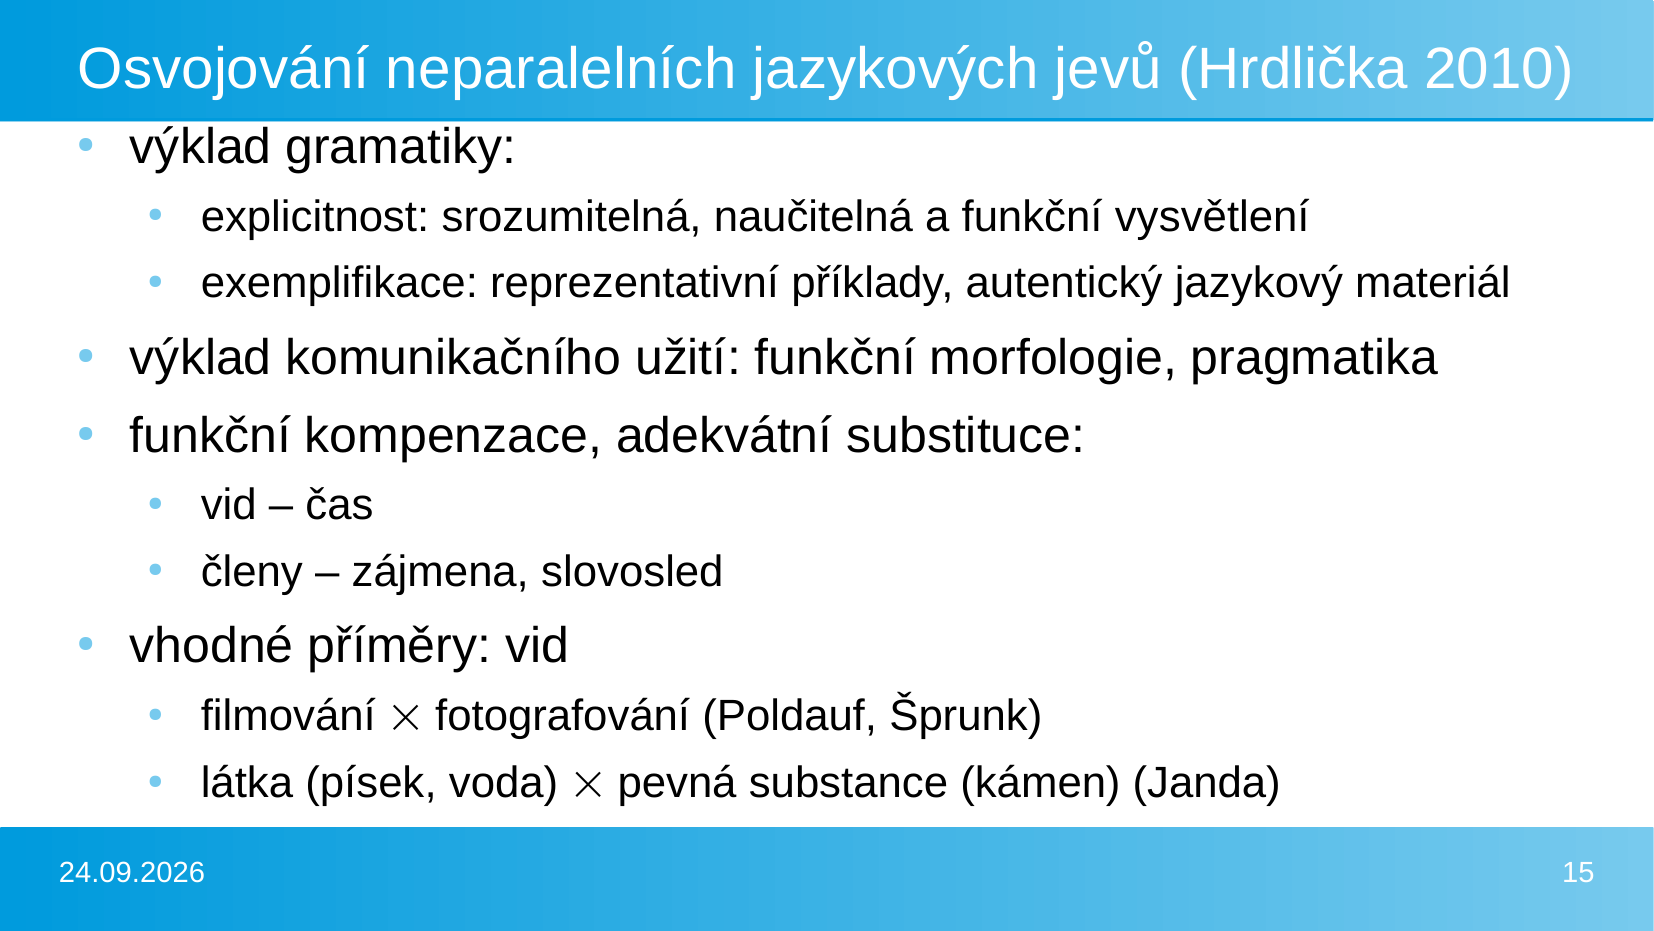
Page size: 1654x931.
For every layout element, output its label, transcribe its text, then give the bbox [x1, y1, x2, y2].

title Osvojování neparalelních jazykových jevů (Hrdlička 2010) [59, 29, 1595, 108]
list výklad gramatiky: explicitnost: srozumitelná, naučitelná a funkční vysvětlení exemplifikace: reprezentativní příklady, autentický jazykový materiál výklad komunikačního užití: funkční morfologie, pragmatika funkční kompenzace, adekvátní substituce: vid – čas členy – zájmena, slovosled vhodné příměry: vid filmování  fotografování (Poldauf, Šprunk) látka (písek, voda)  pevná substance (kámen) (Janda) [59, 118, 1595, 827]
